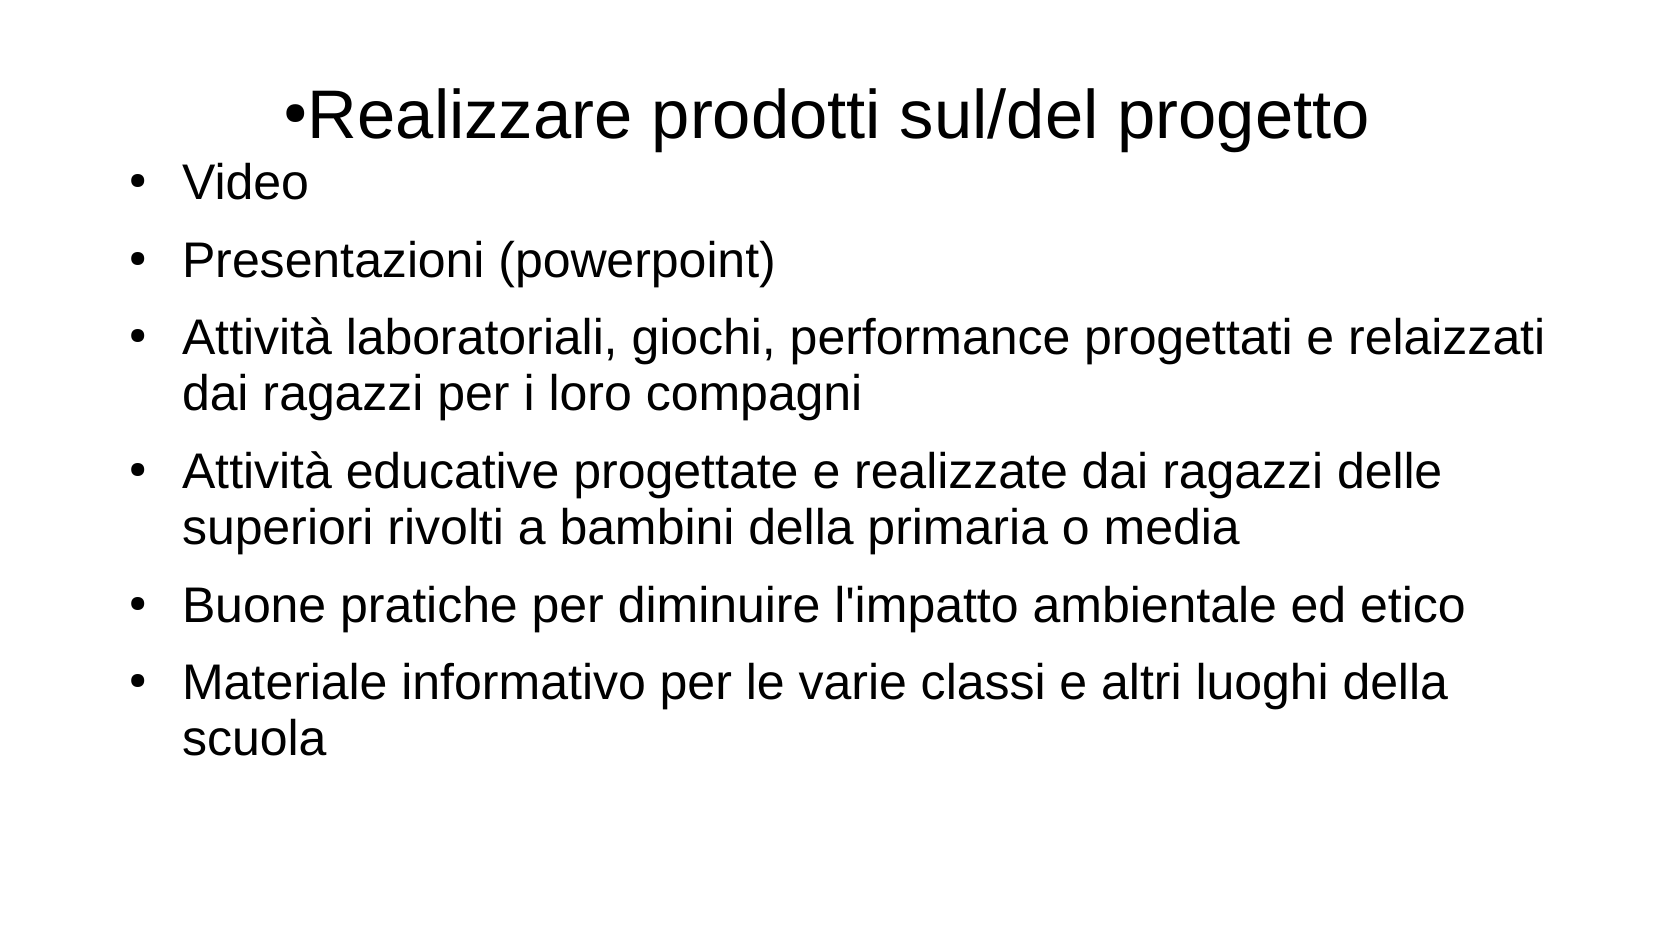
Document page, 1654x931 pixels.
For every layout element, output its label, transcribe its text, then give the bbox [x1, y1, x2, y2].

list Video Presentazioni (powerpoint) Attività laboratoriali, giochi, performance progettati e relaizzati dai ragazzi per i loro compagni Attività educative progettate e realizzate dai ragazzi delle superiori rivolti a bambini della primaria o media Buone pratiche per diminuire l'impatto ambientale ed etico Materiale informativo per le varie classi e altri luoghi della scuola [111, 154, 1600, 931]
title Realizzare prodotti sul/del progetto [82, 37, 1571, 193]
